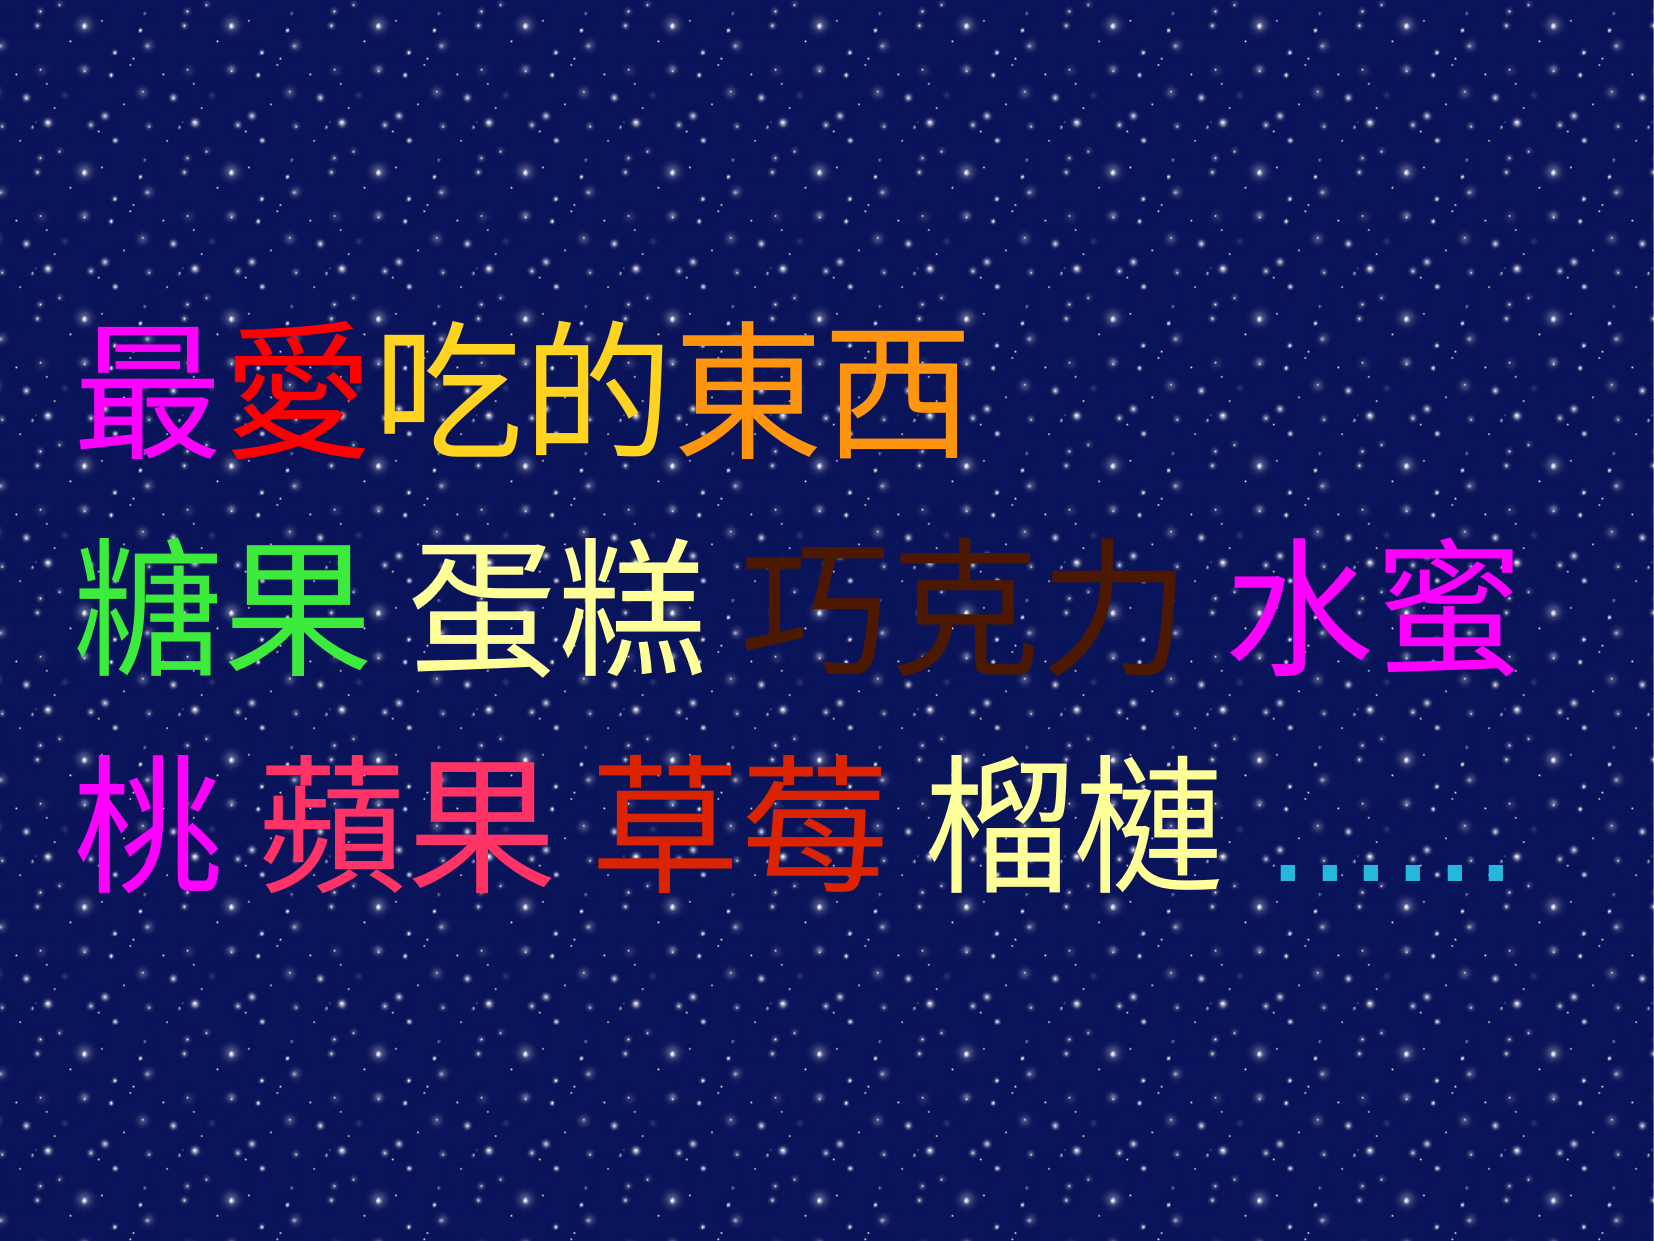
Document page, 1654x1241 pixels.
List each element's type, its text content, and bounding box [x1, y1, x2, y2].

text_box 最愛吃的東西 糖果 蛋糕 巧克力 水蜜桃 蘋果 草莓 榴槤...... [59, 265, 1625, 1002]
picture [0, 0, 1654, 1241]
